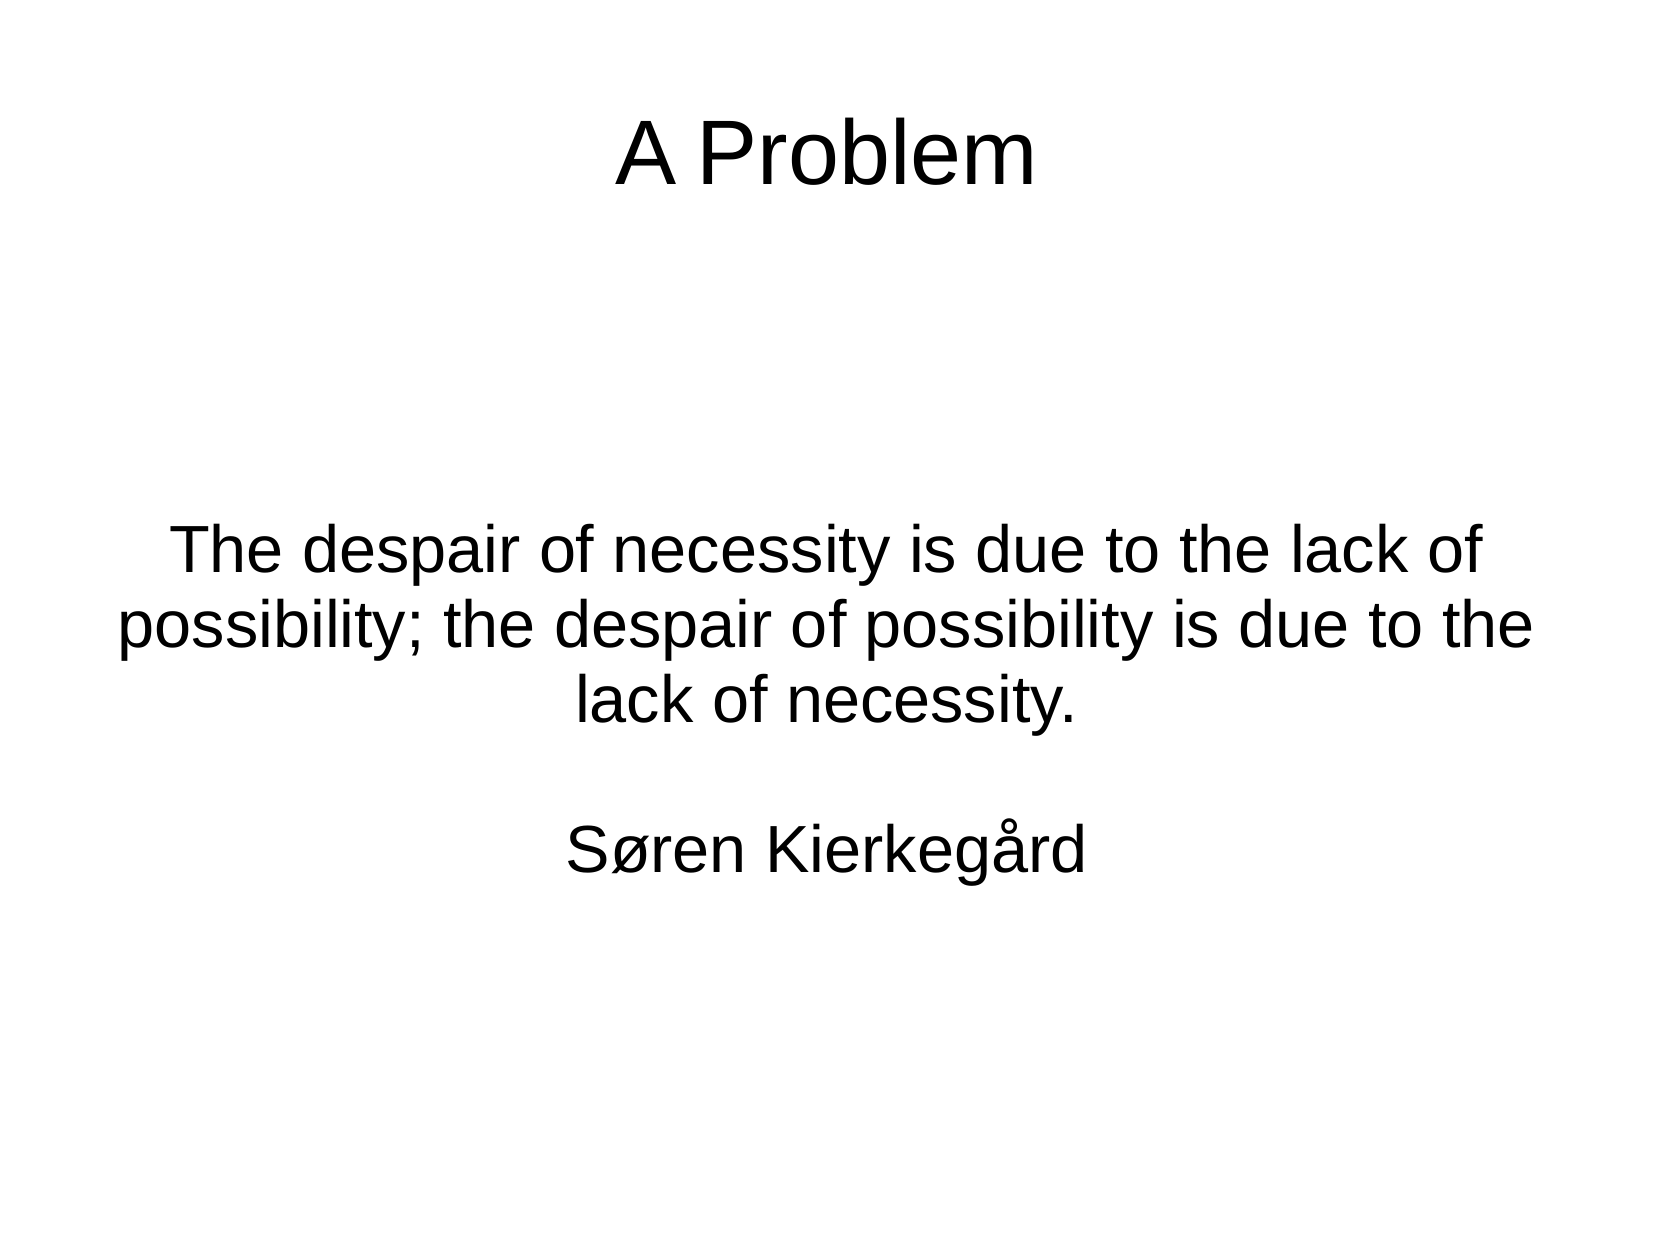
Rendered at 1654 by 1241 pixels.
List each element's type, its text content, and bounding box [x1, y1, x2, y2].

subtitle The despair of necessity is due to the lack of possibility; the despair of possibility is due to the lack of necessity. Søren Kierkegård [82, 297, 1571, 1102]
title A Problem [82, 49, 1571, 257]
